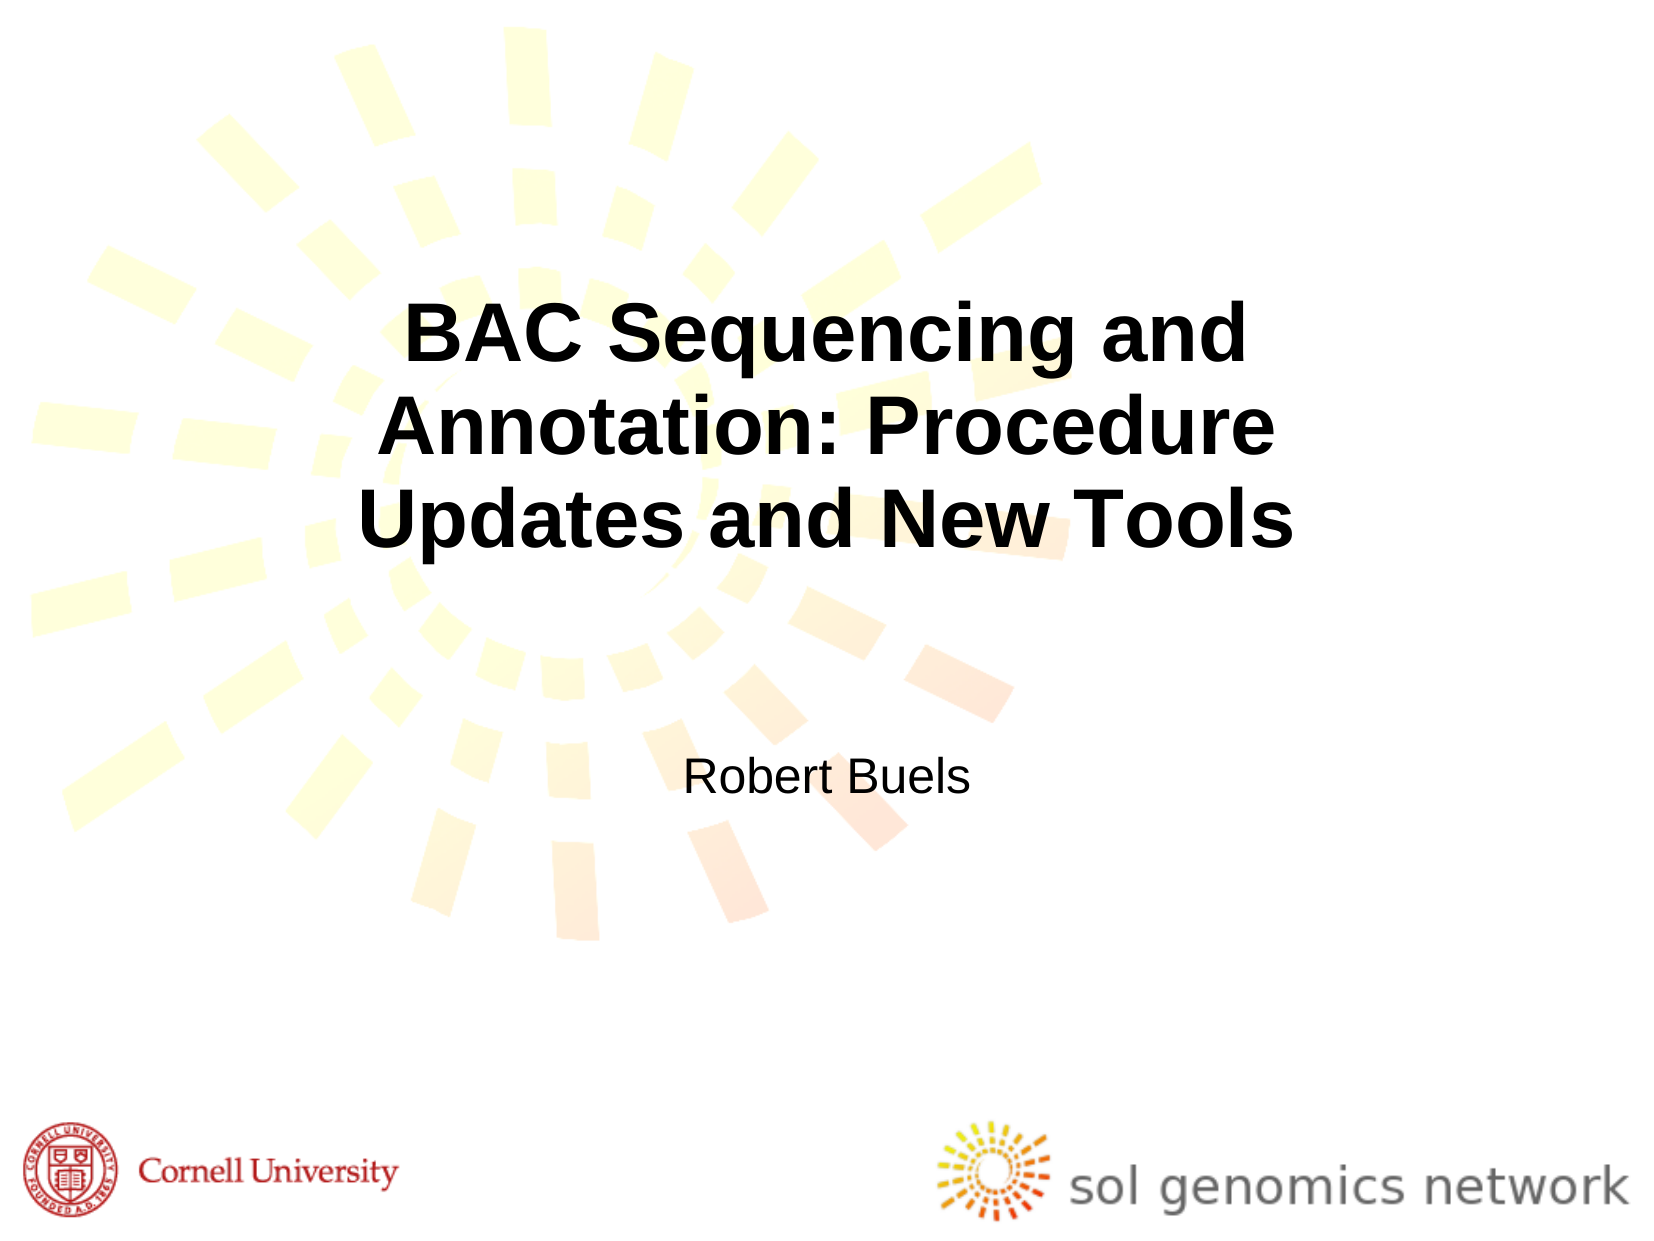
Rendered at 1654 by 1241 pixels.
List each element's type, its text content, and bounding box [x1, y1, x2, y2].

picture [11, 1110, 423, 1230]
picture [14, 11, 1088, 958]
text_box Robert Buels [470, 740, 1184, 814]
text_box BAC Sequencing and Annotation: Procedure Updates and New Tools [340, 278, 1314, 682]
picture [921, 1116, 1642, 1229]
